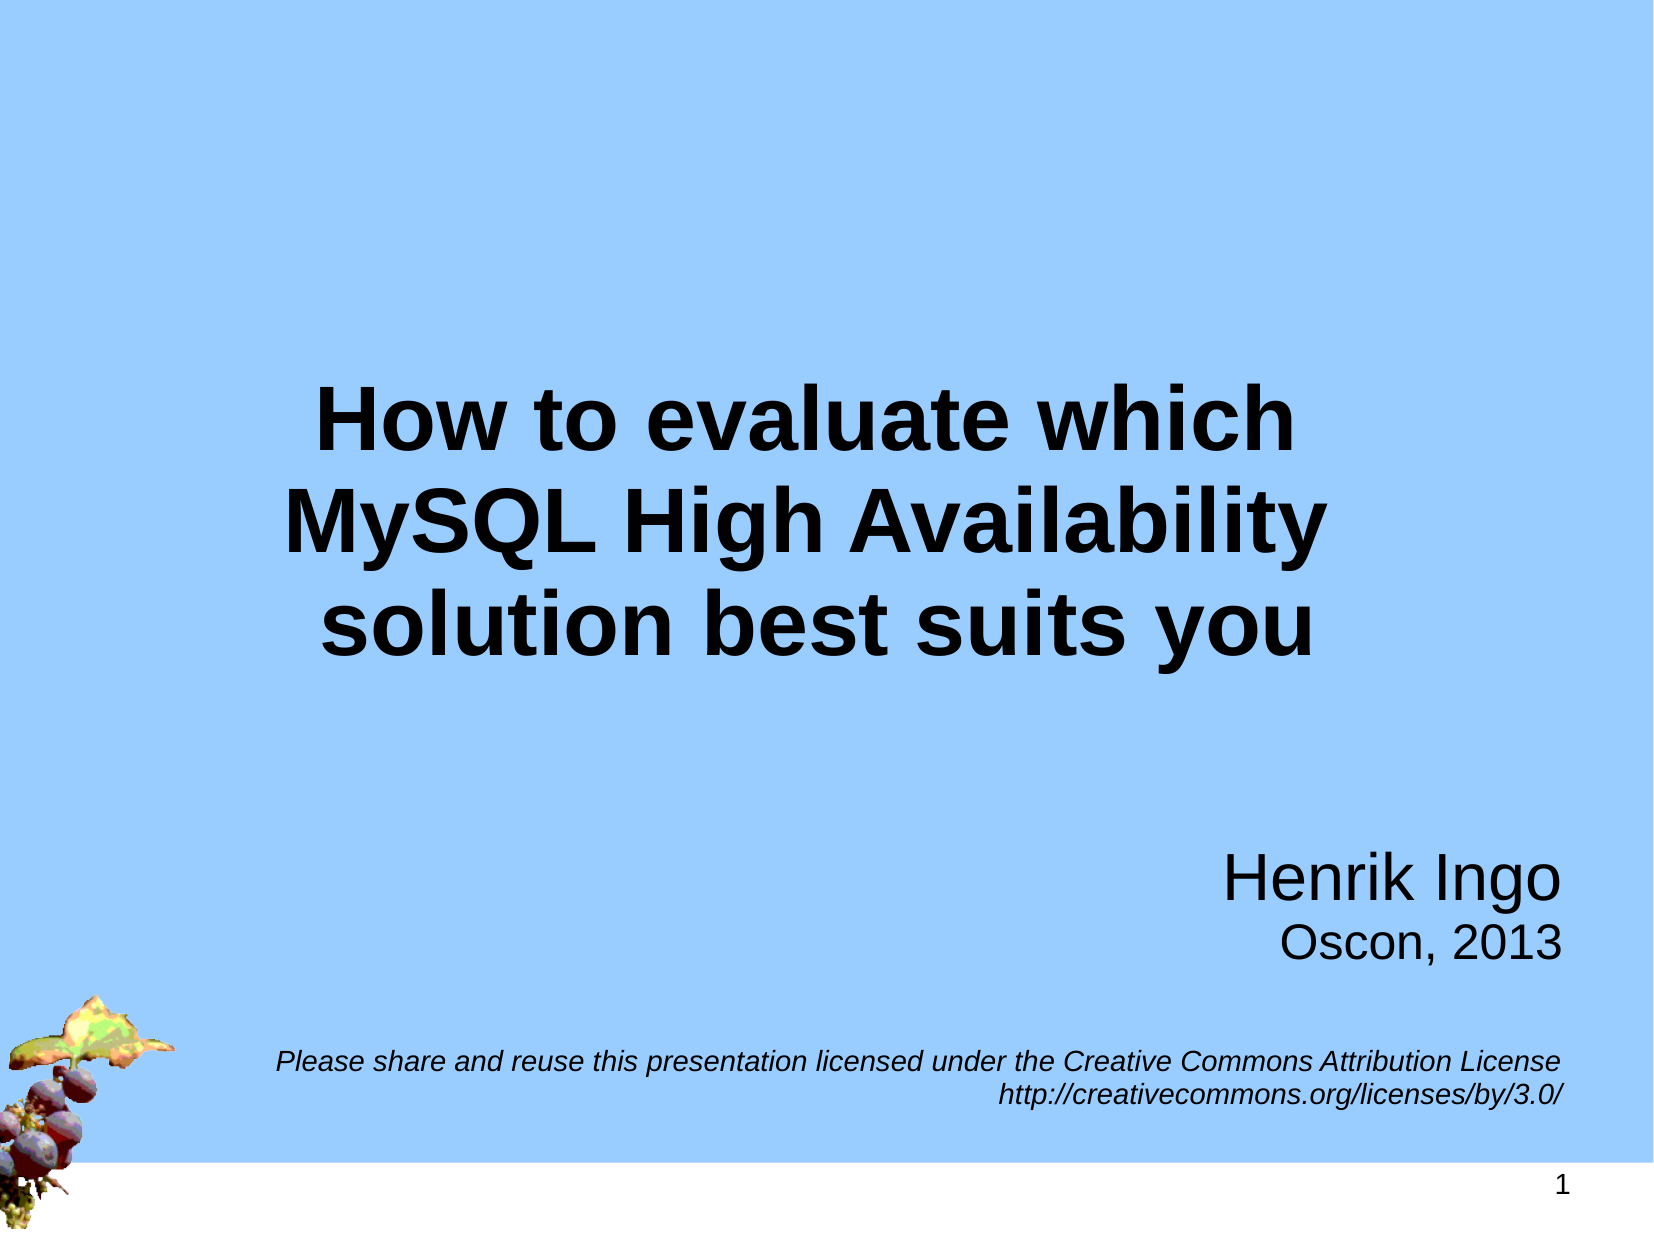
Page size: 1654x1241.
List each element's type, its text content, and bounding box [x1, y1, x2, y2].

picture [0, 990, 188, 1229]
subtitle Henrik Ingo Oscon, 2013 Please share and reuse this presentation licensed under the Creative Commons Attribution License http://creativecommons.org/licenses/by/3.0/ [75, 787, 1564, 1163]
title How to evaluate which MySQL High Availability solution best suits you [75, 367, 1564, 676]
